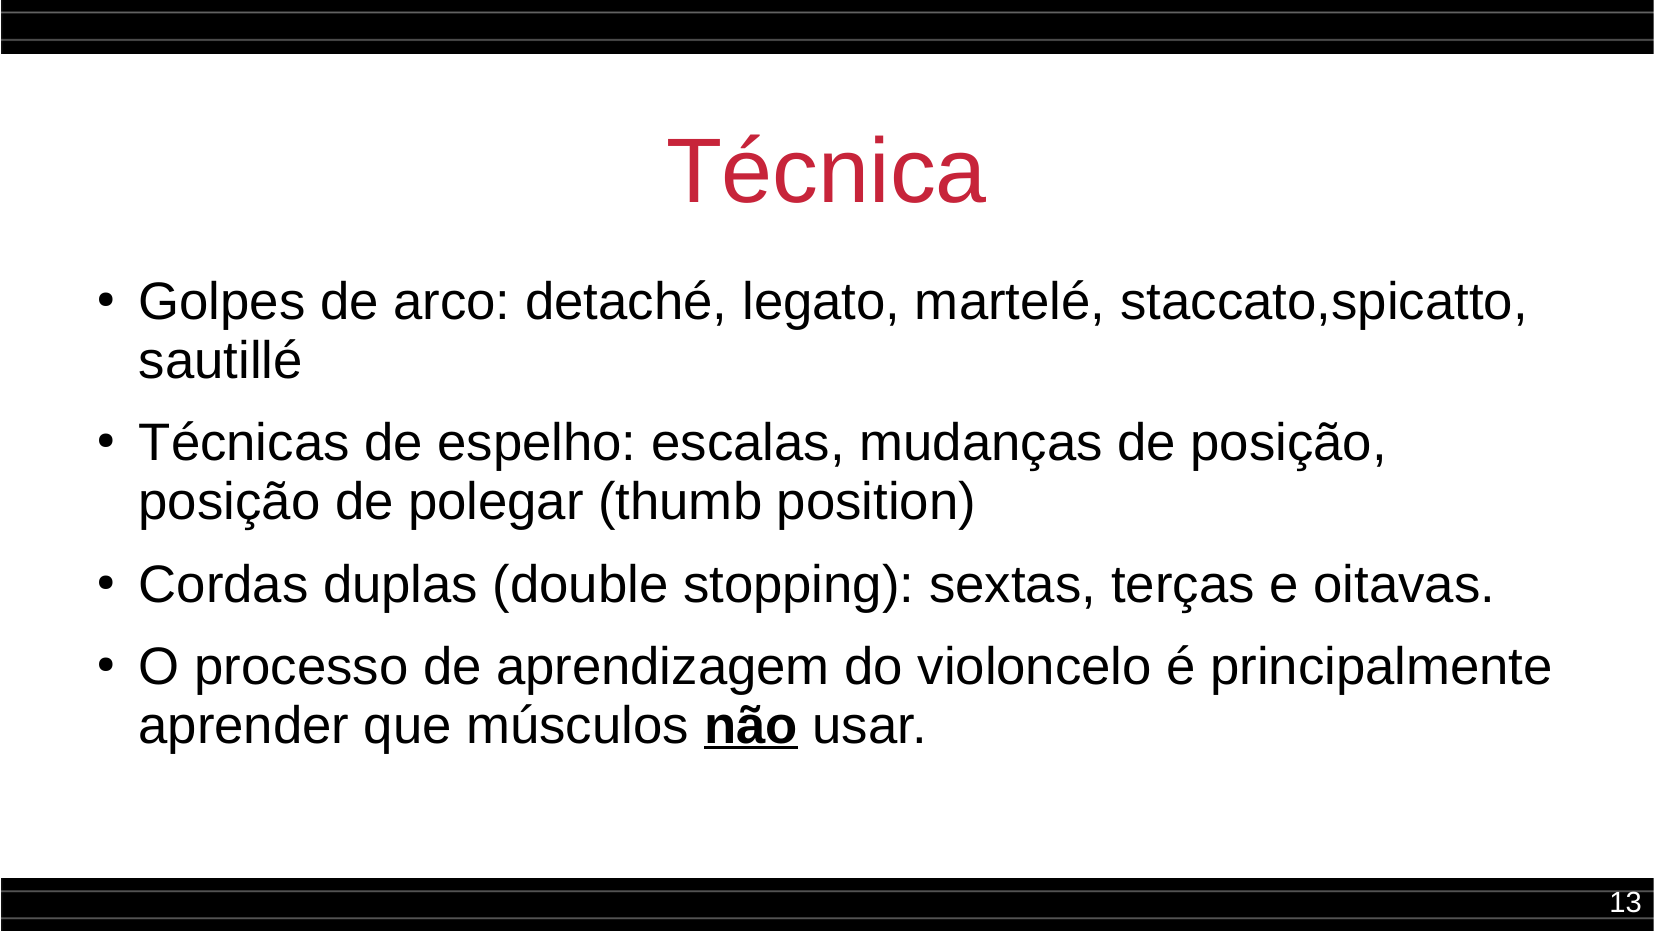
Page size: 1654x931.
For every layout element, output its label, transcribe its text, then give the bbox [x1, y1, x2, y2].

picture [1, 878, 1654, 931]
title Técnica [82, 92, 1571, 249]
picture [1, 0, 1654, 54]
list Golpes de arco: detaché, legato, martelé, staccato,spicatto, sautillé Técnicas de espelho: escalas, mudanças de posição, posição de polegar (thumb position) Cordas duplas (double stopping): sextas, terças e oitavas. O processo de aprendizagem do violoncelo é principalmente aprender que músculos não usar. [82, 271, 1571, 758]
